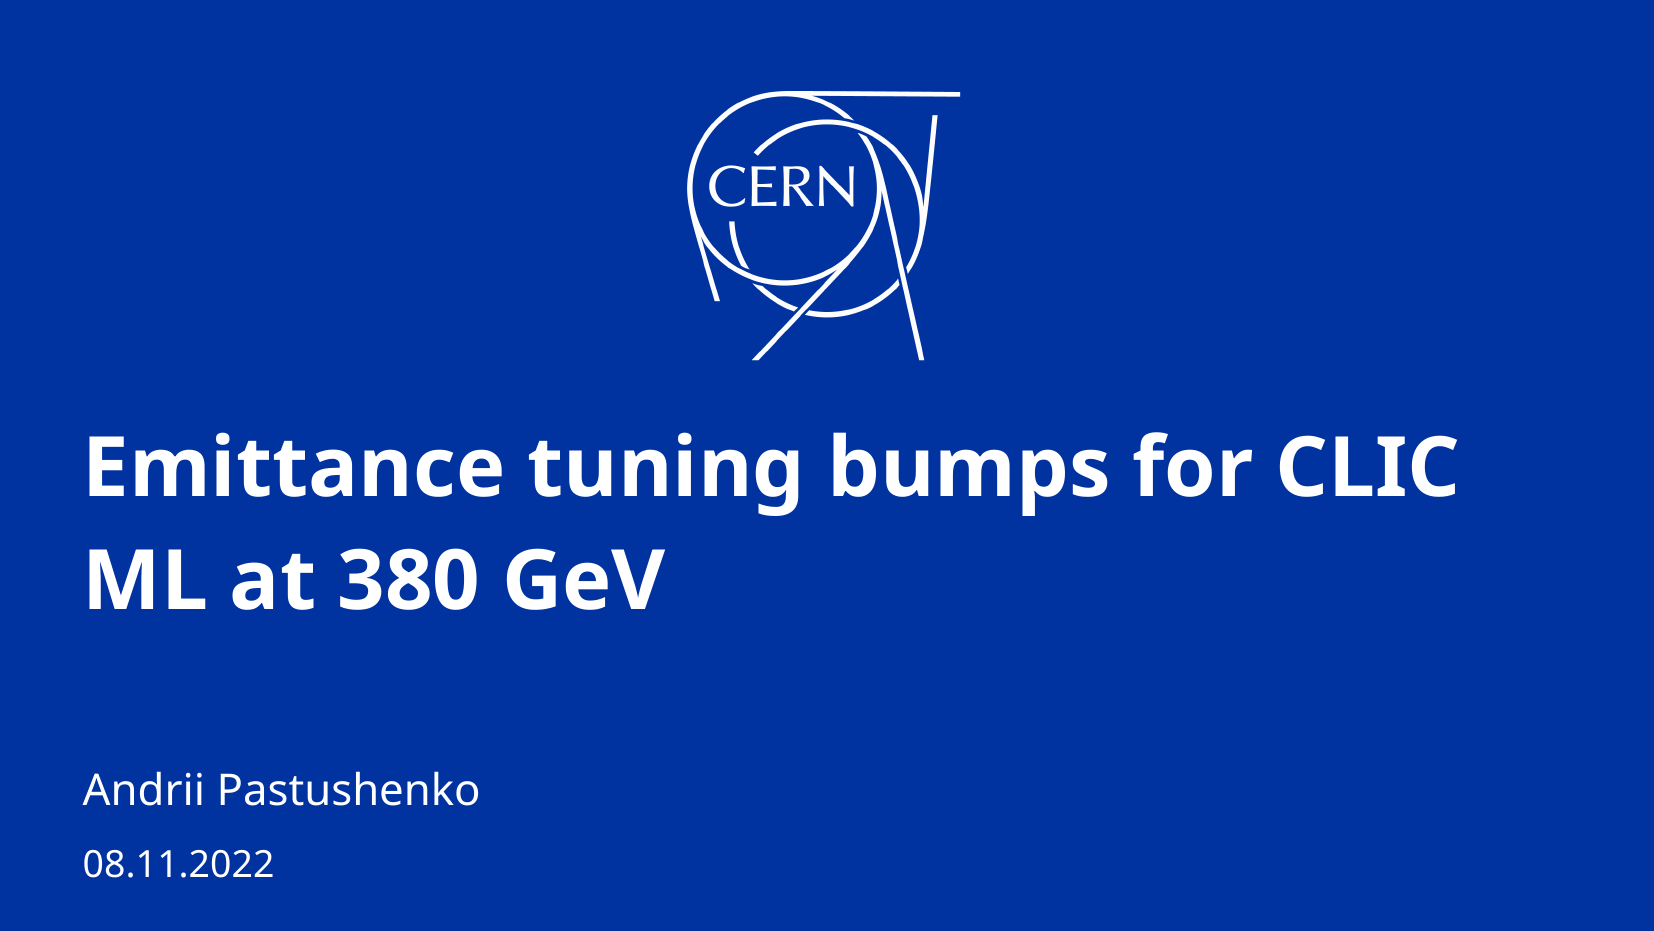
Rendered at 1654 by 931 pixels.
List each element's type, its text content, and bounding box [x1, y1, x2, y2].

title Emittance tuning bumps for CLIC ML at 380 GeV [82, 407, 1571, 728]
picture [679, 82, 971, 372]
list Andrii Pastushenko 08.11.2022 [82, 758, 1571, 898]
